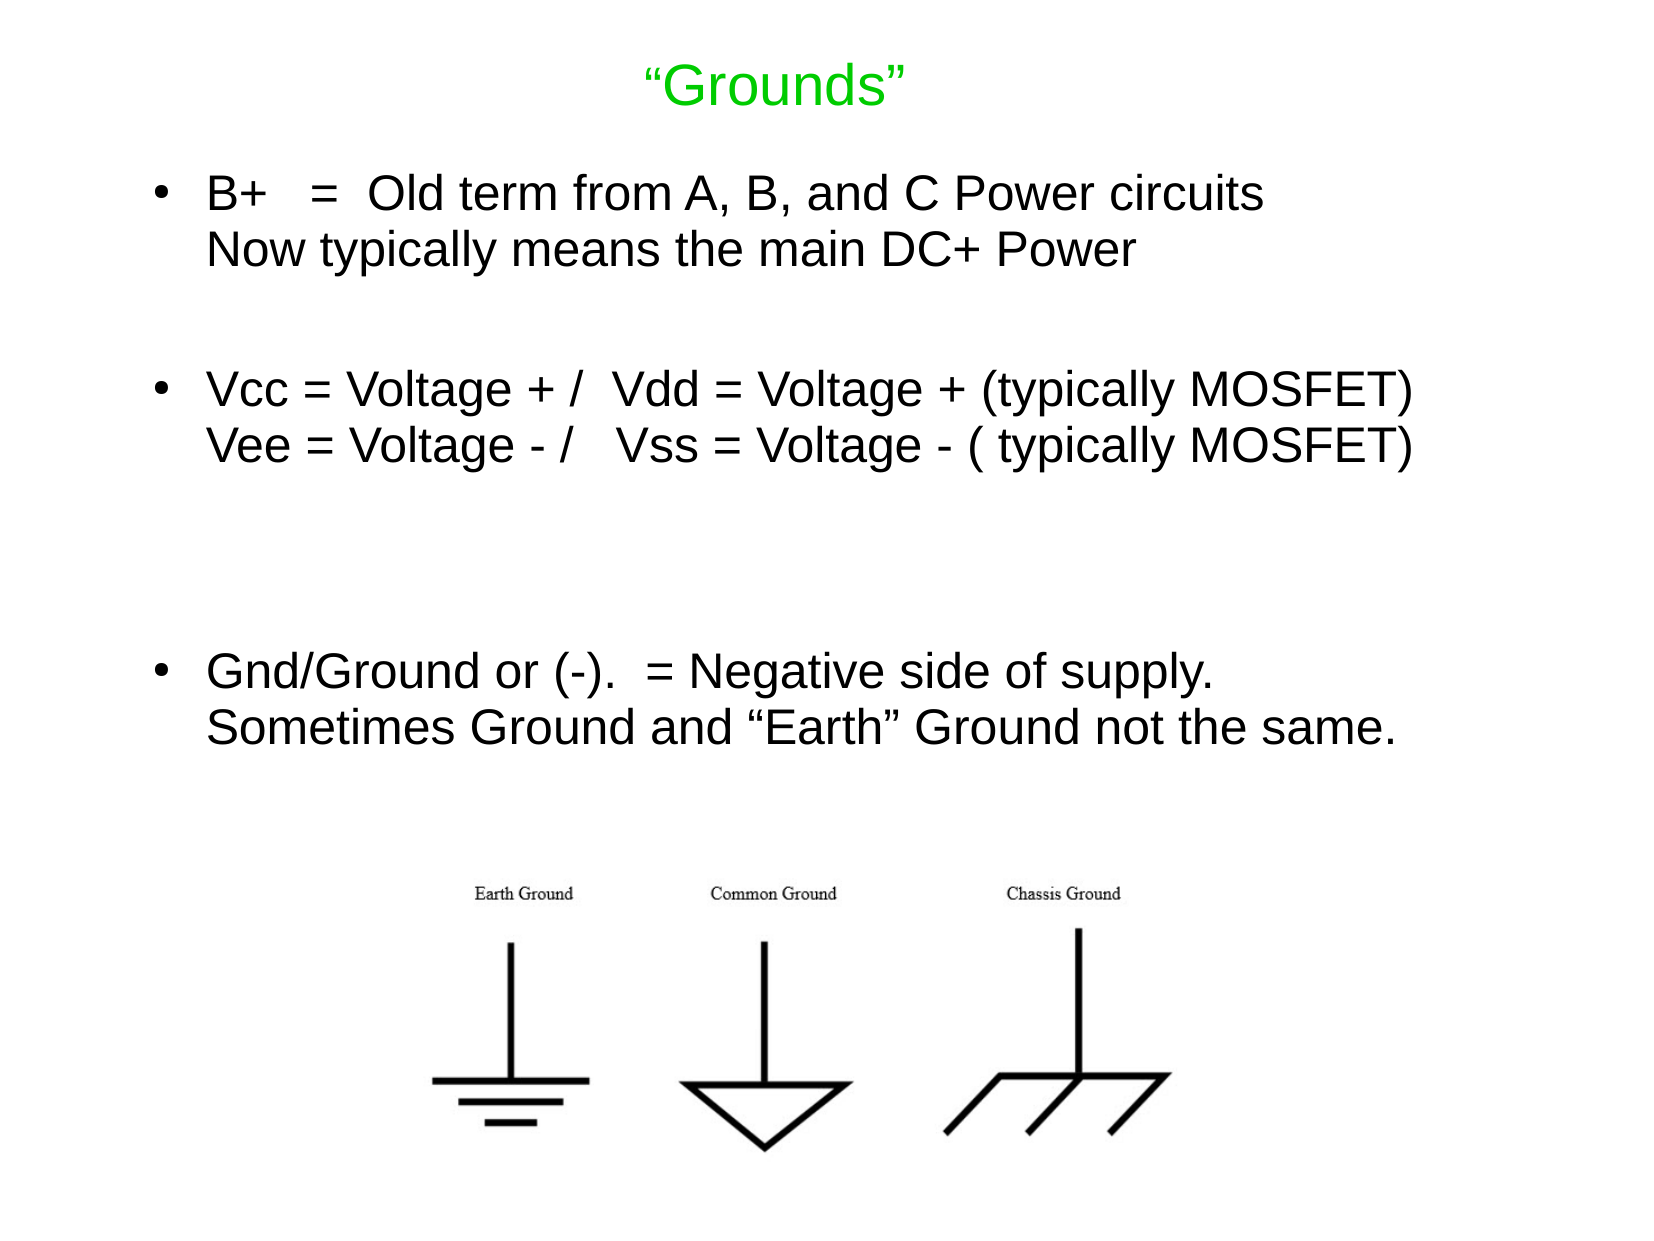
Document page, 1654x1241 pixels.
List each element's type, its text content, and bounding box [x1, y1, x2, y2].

text_box “Grounds” [630, 45, 1051, 136]
list B+ = Old term from A, B, and C Power circuits Now typically means the main DC+ Power Vcc = Voltage + / Vdd = Voltage + (typically MOSFET) Vee = Voltage - / Vss = Voltage - ( typically MOSFET) Gnd/Ground or (-). = Negative side of supply. Sometimes Ground and “Earth” Ground not the same. [134, 165, 1516, 1132]
picture [419, 869, 1185, 1171]
